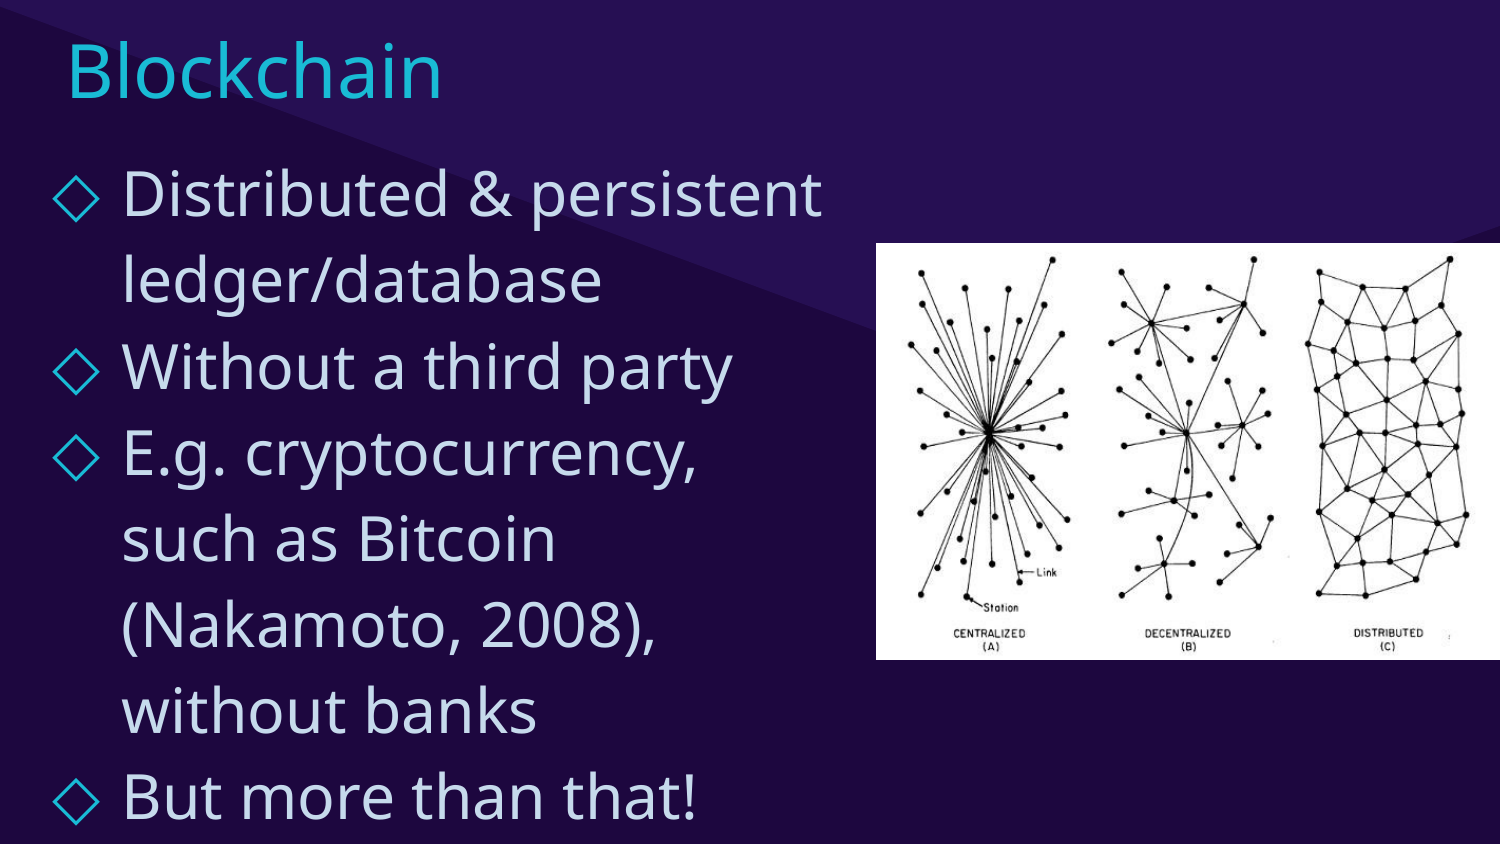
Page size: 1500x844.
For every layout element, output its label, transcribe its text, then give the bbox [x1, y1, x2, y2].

list Distributed & persistent ledger/database Without a third party E.g. cryptocurrency, such as Bitcoin (Nakamoto, 2008), without banks But more than that! [31, 128, 852, 777]
title Blockchain [50, 22, 1472, 129]
picture [876, 243, 1500, 660]
